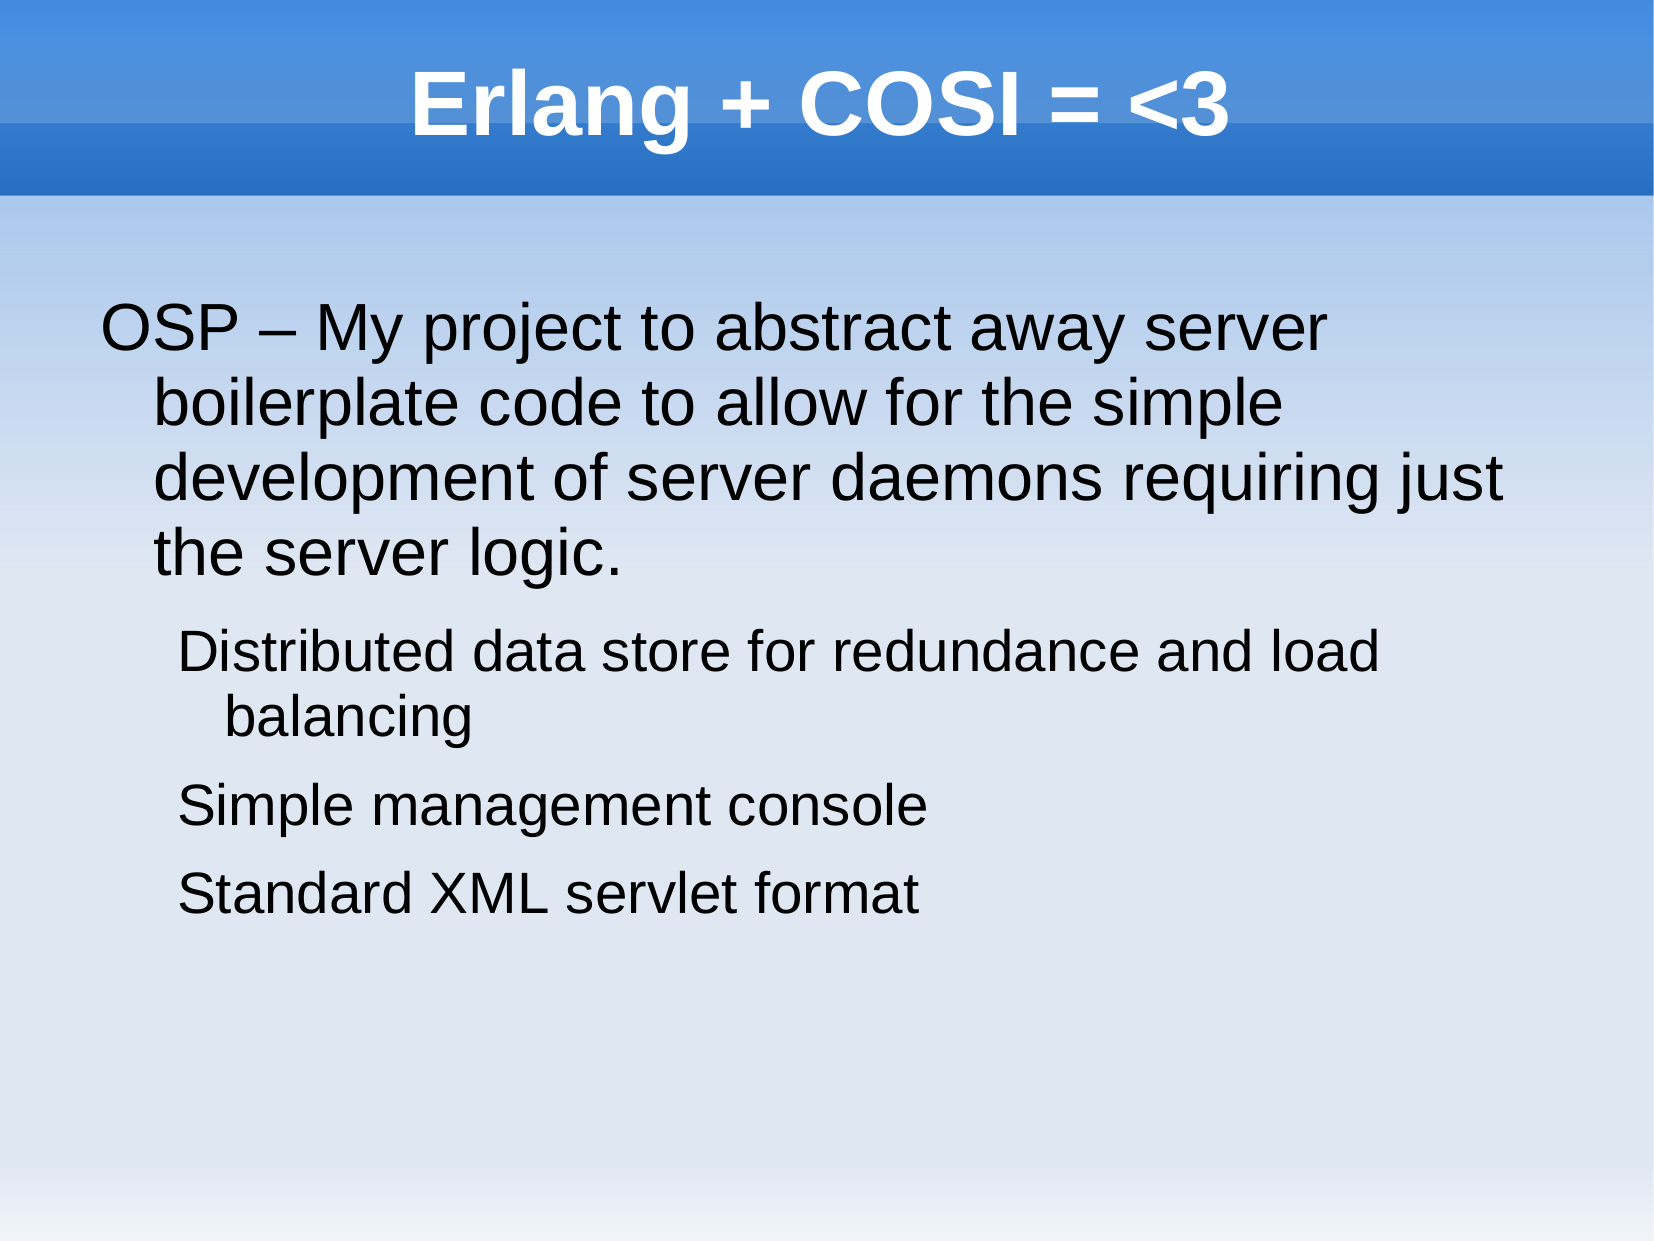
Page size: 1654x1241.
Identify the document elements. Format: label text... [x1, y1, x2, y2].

title Erlang + COSI = <3 [76, 7, 1565, 200]
picture [0, 0, 1654, 1241]
list OSP – My project to abstract away server boilerplate code to allow for the simple development of server daemons requiring just the server logic. Distributed data store for redundance and load balancing Simple management console Standard XML servlet format [82, 290, 1571, 1094]
